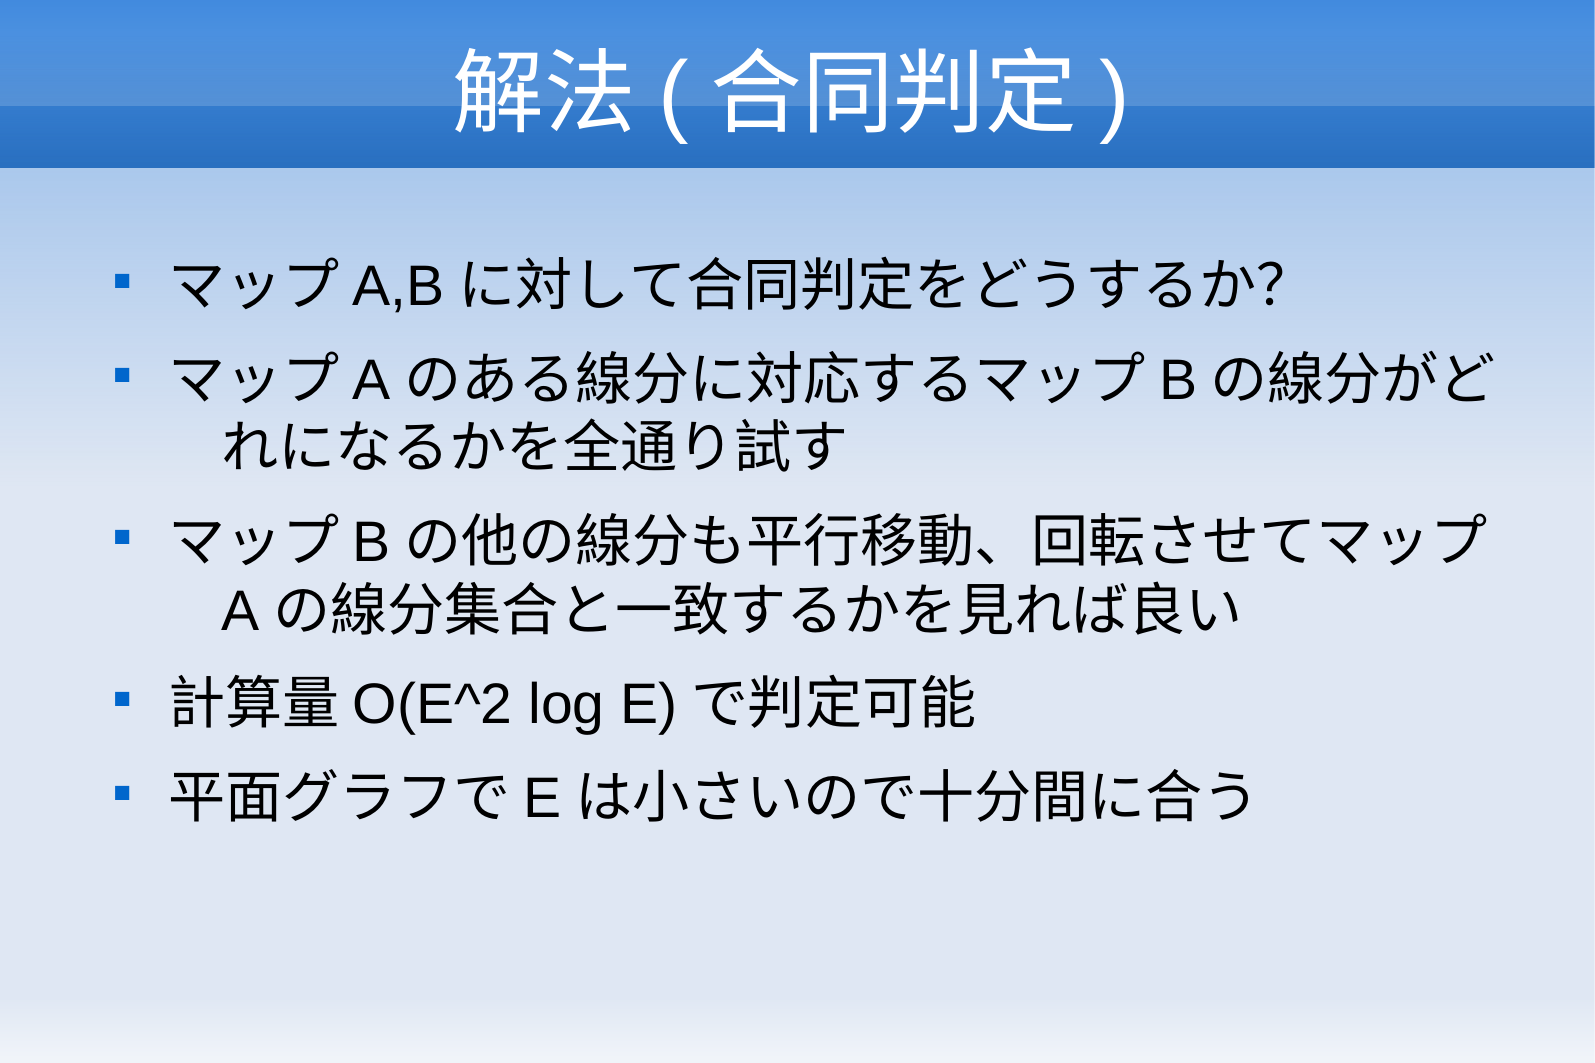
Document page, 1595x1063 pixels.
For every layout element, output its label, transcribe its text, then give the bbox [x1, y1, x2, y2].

list マップA,Bに対して合同判定をどうするか？ マップAのある線分に対応するマップBの線分がどれになるかを全通り試す マップBの他の線分も平行移動、回転させてマップAの線分集合と一致するかを見れば良い 計算量O(E^2 log E)で判定可能 平面グラフでEは小さいので十分間に合う [79, 248, 1515, 951]
title 解法(合同判定) [74, 0, 1510, 178]
